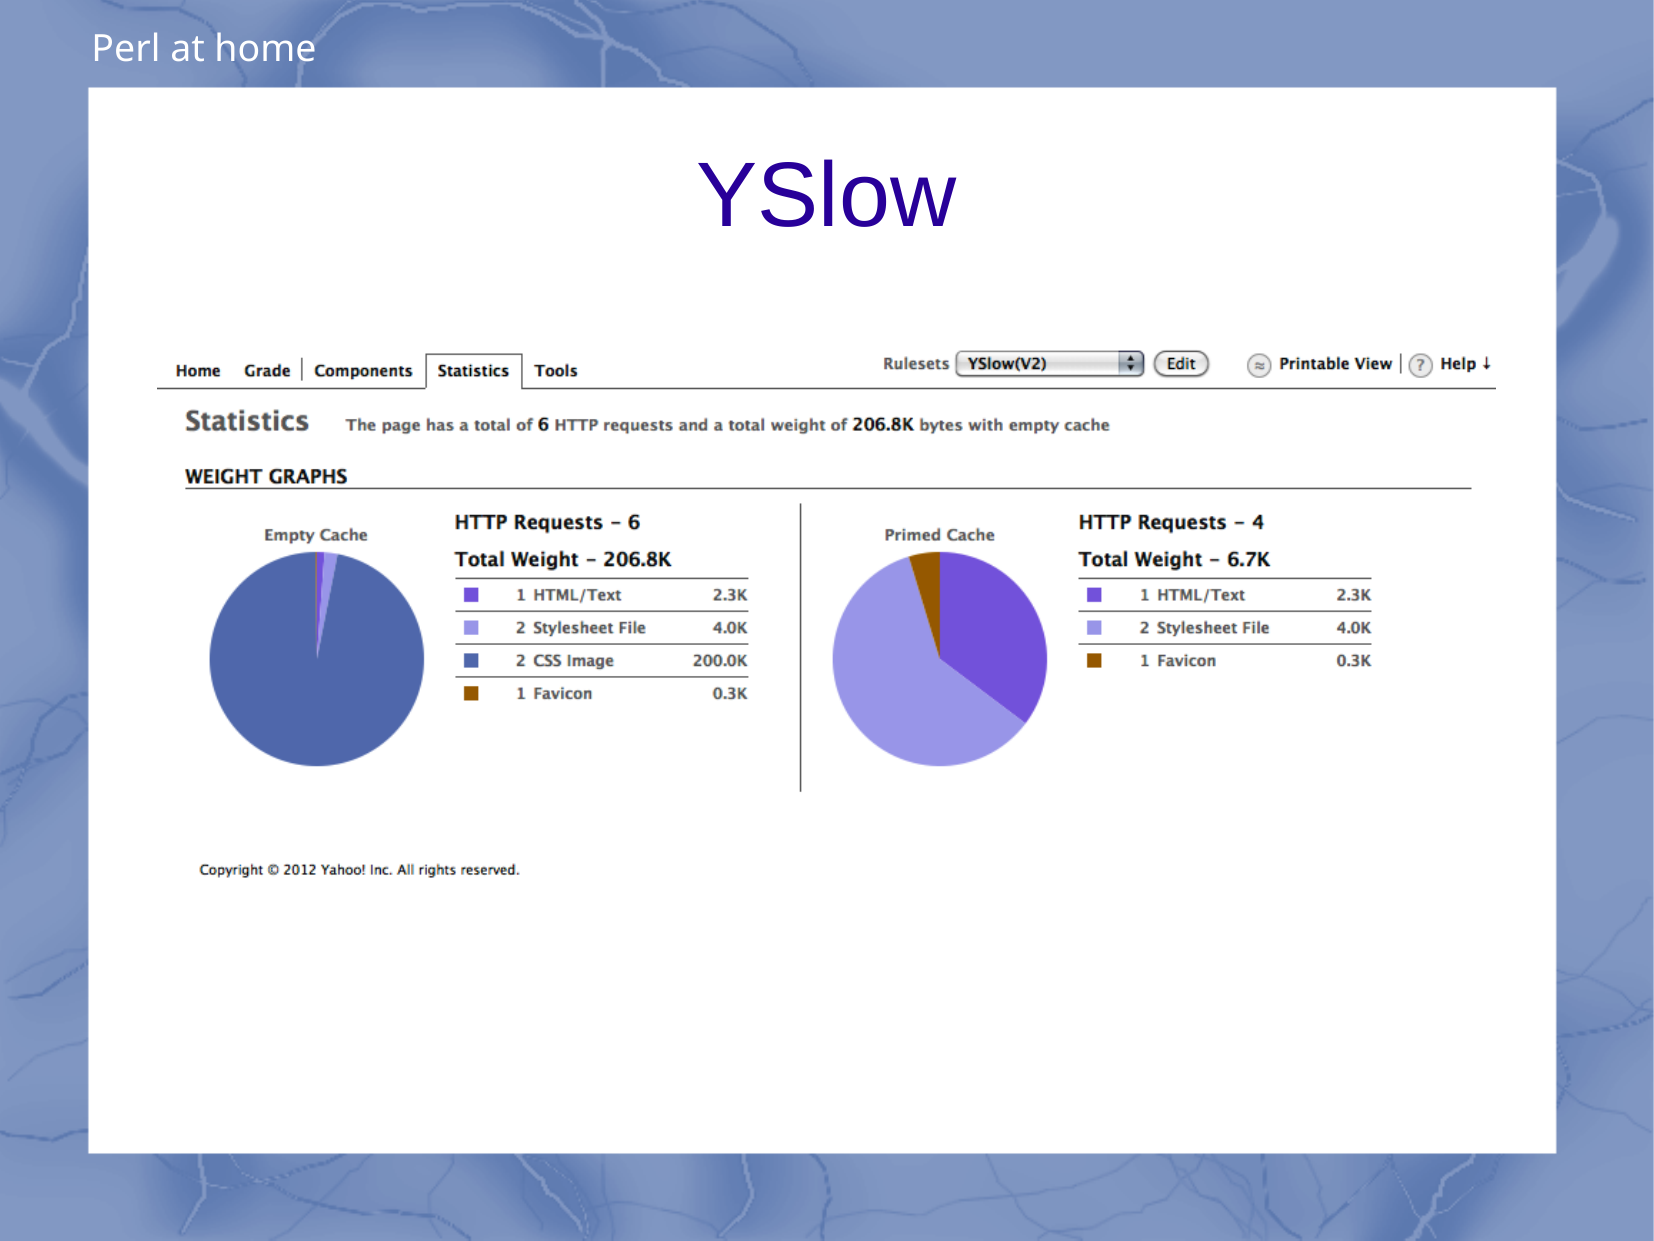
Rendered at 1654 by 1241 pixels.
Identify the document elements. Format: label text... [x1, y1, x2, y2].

picture [0, 0, 1654, 1241]
title YSlow [118, 98, 1536, 291]
